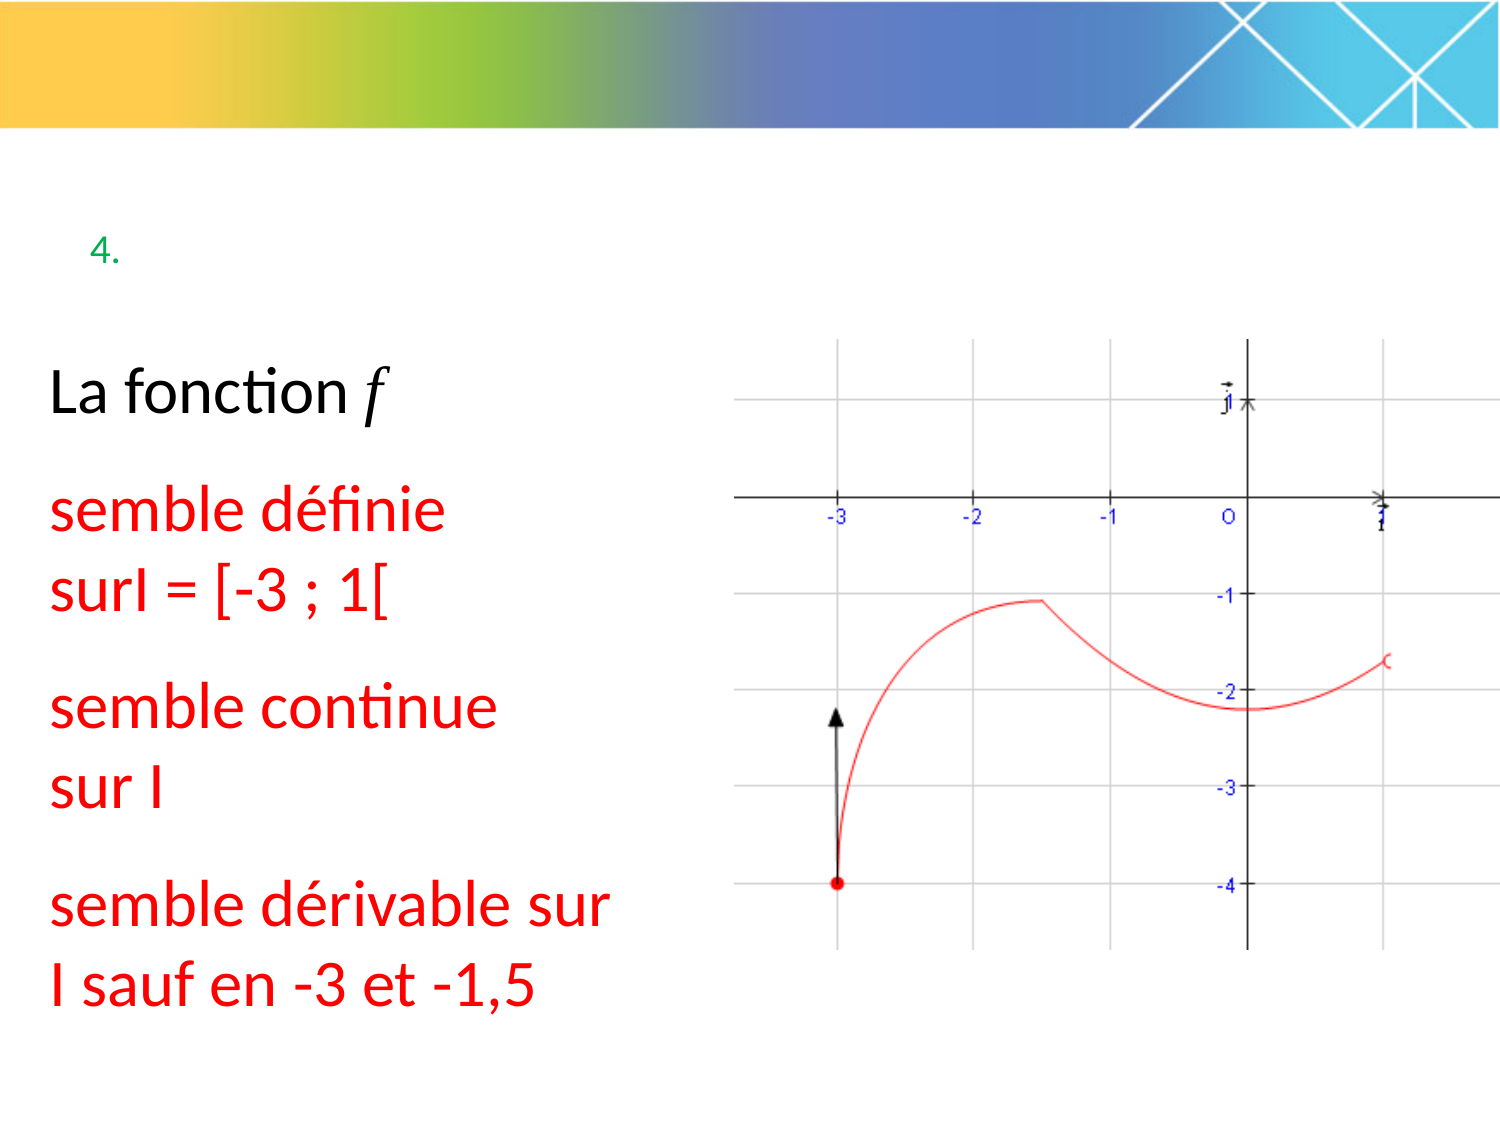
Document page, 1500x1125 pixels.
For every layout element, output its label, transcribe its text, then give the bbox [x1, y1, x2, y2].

text_box La fonction f semble définie surI = [-3 ; 1[ semble continue sur I semble dérivable sur I sauf en -3 et -1,5 [35, 339, 739, 1027]
picture [734, 339, 1500, 950]
picture [0, 0, 1500, 130]
title [75, 164, 1425, 305]
